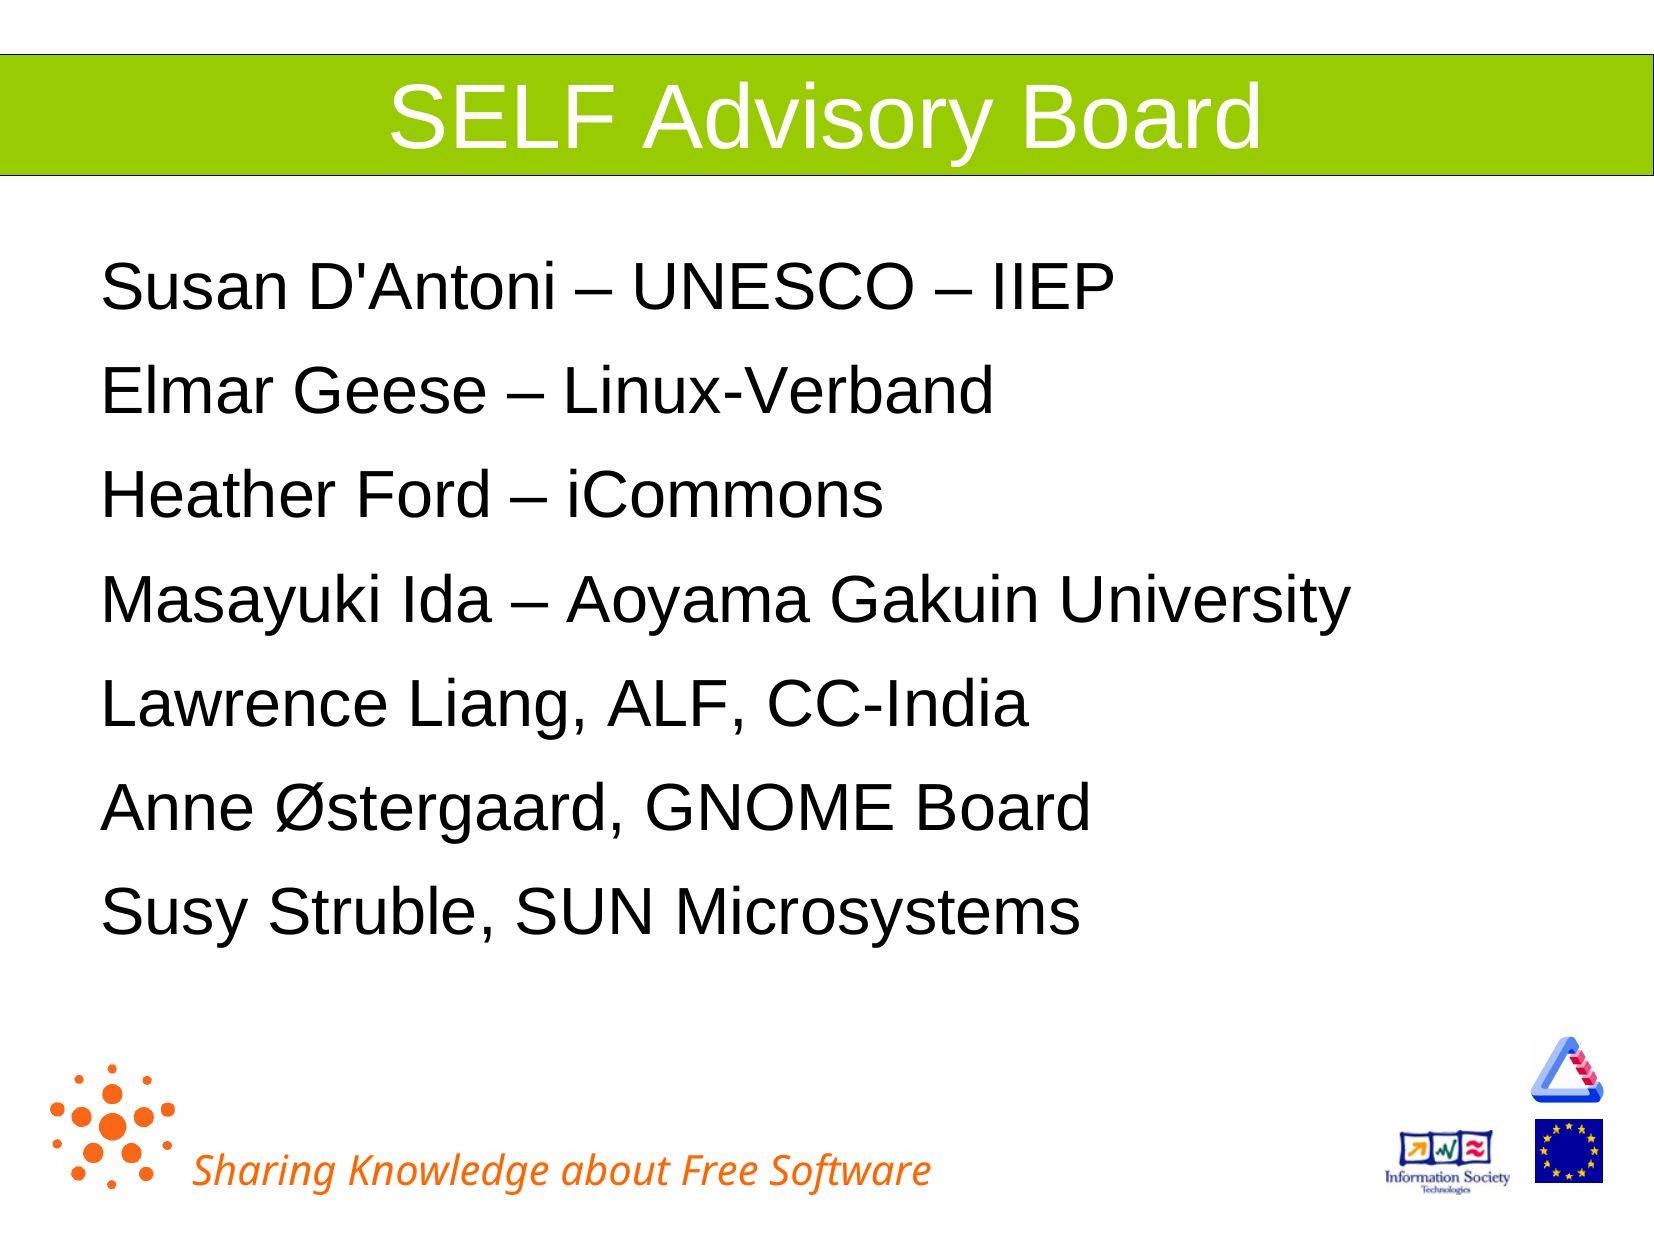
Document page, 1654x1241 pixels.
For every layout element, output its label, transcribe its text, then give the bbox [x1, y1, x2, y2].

picture [1571, 1036, 1604, 1104]
picture [1535, 1119, 1603, 1183]
picture [50, 1064, 175, 1189]
title SELF Advisory Board [82, 48, 1571, 185]
picture [1385, 1130, 1510, 1195]
list Susan D'Antoni – UNESCO – IIEP Elmar Geese – Linux-Verband Heather Ford – iCommons Masayuki Ida – Aoyama Gakuin University Lawrence Liang, ALF, CC-India Anne Østergaard, GNOME Board Susy Struble, SUN Microsystems [82, 248, 1571, 1121]
